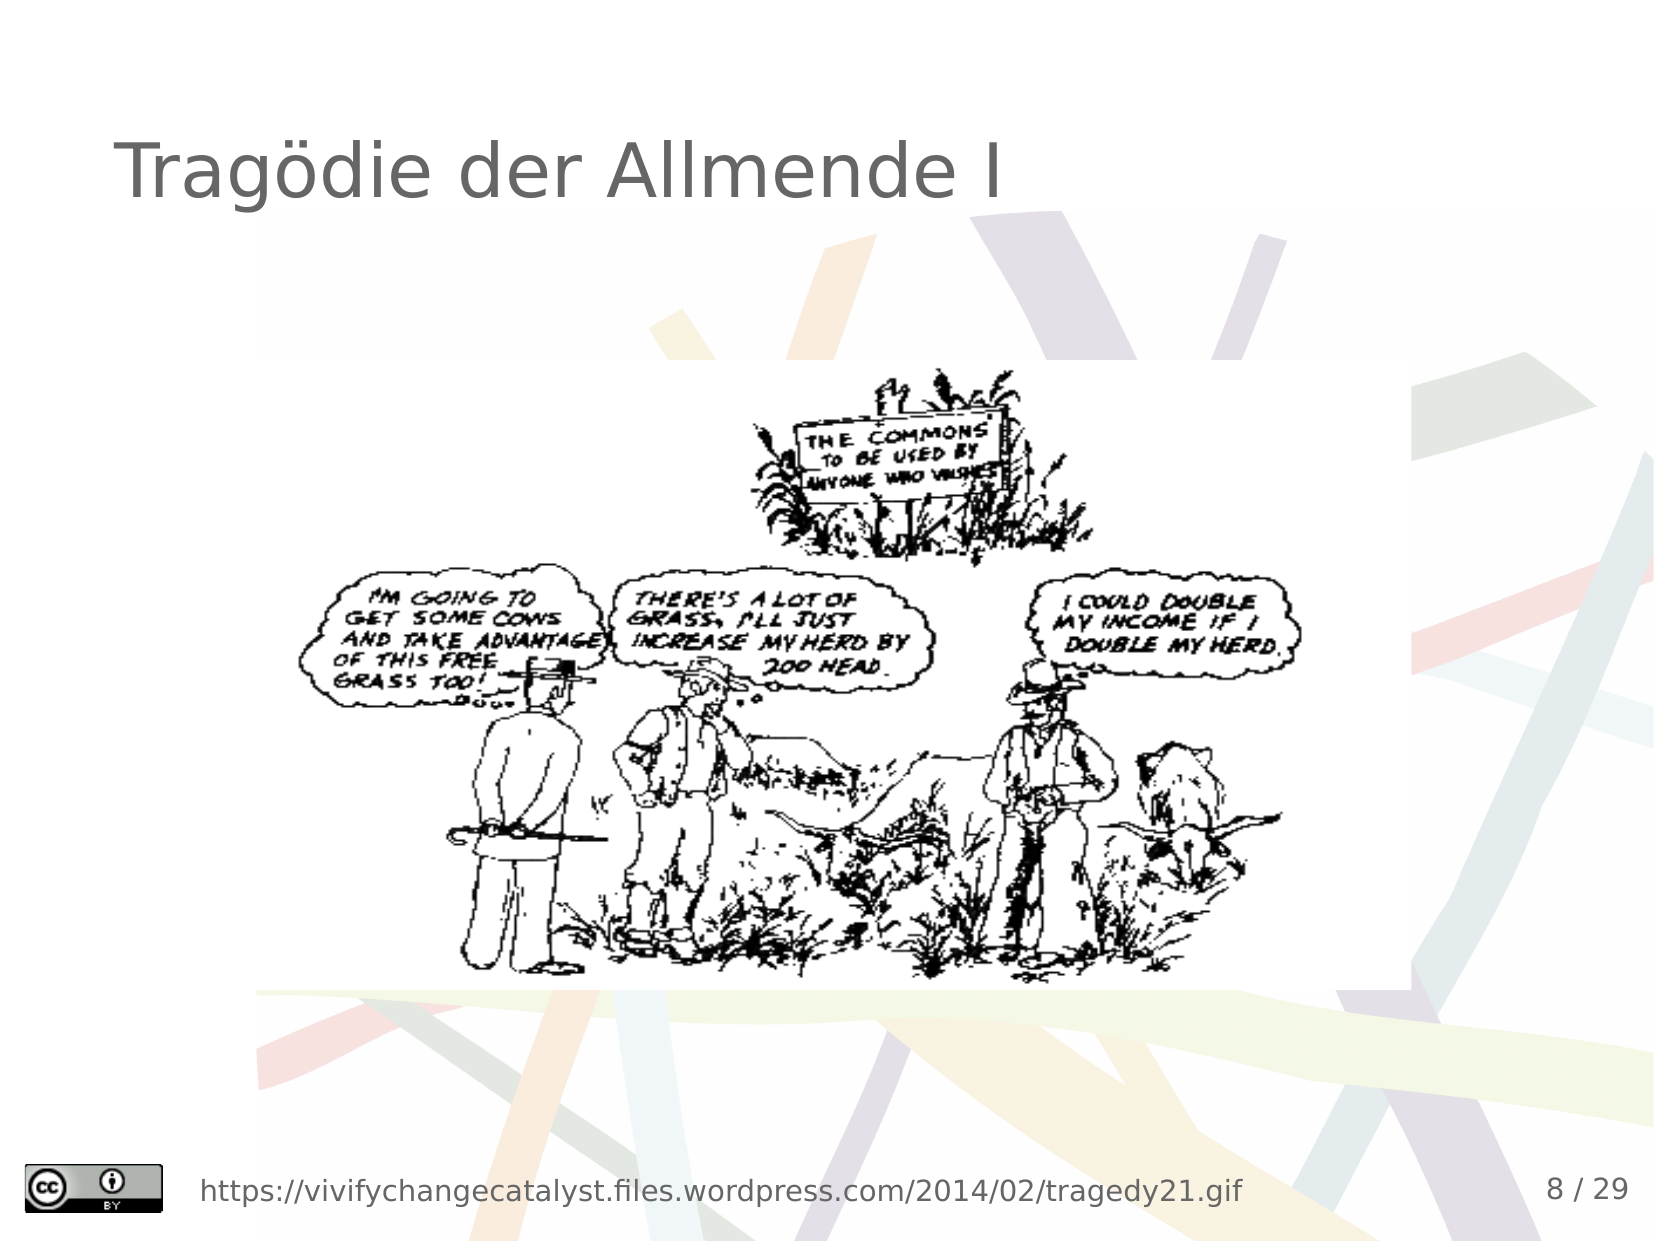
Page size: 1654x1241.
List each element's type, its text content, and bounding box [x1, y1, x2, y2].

title Tragödie der Allmende I [114, 73, 1539, 271]
text_box https://vivifychangecatalyst.files.wordpress.com/2014/02/tragedy21.gif [184, 1167, 1546, 1241]
picture [24, 1164, 163, 1213]
picture [241, 360, 1412, 990]
